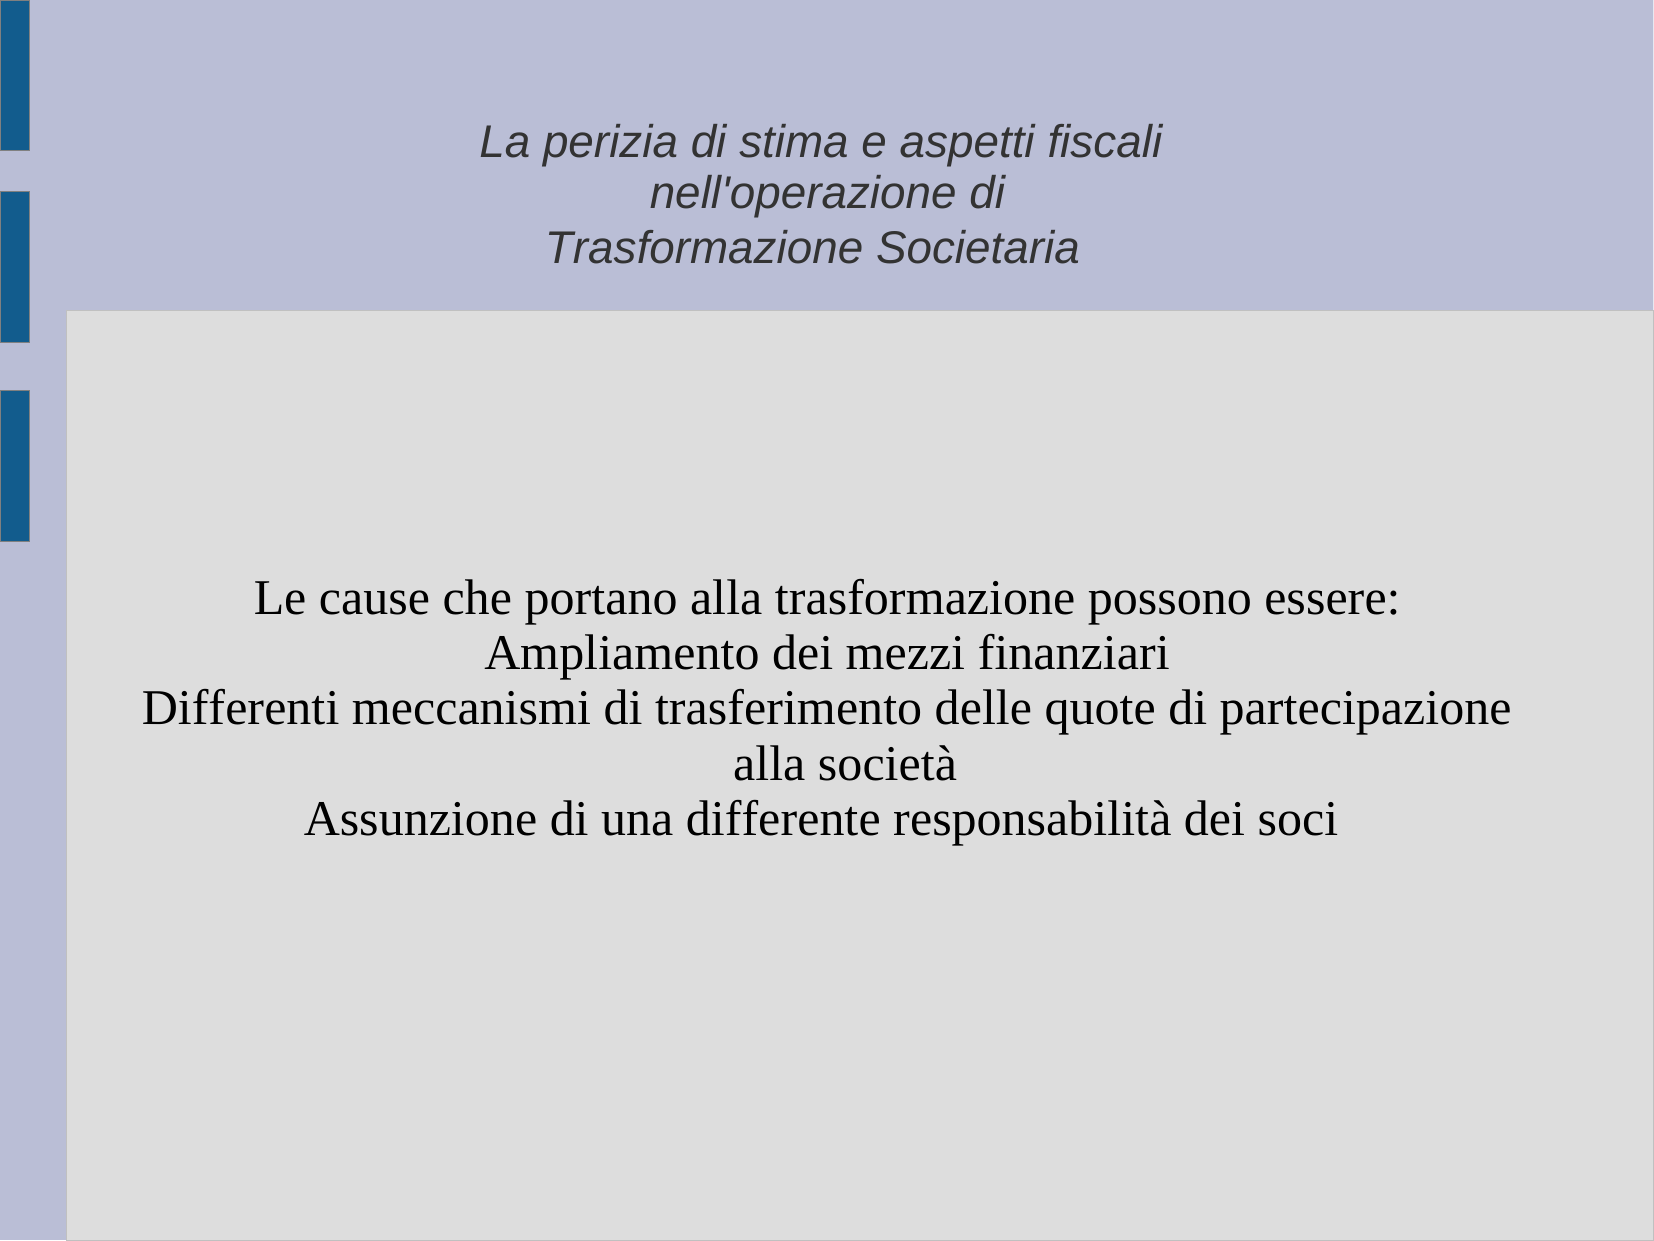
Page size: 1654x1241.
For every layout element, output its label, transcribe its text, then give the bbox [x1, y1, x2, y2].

title La perizia di stima e aspetti fiscali nell'operazione di Trasformazione Societaria [121, 91, 1534, 299]
subtitle Le cause che portano alla trasformazione possono essere: Ampliamento dei mezzi finanziari Differenti meccanismi di trasferimento delle quote di partecipazione alla società Assunzione di una differente responsabilità dei soci [121, 344, 1534, 1127]
